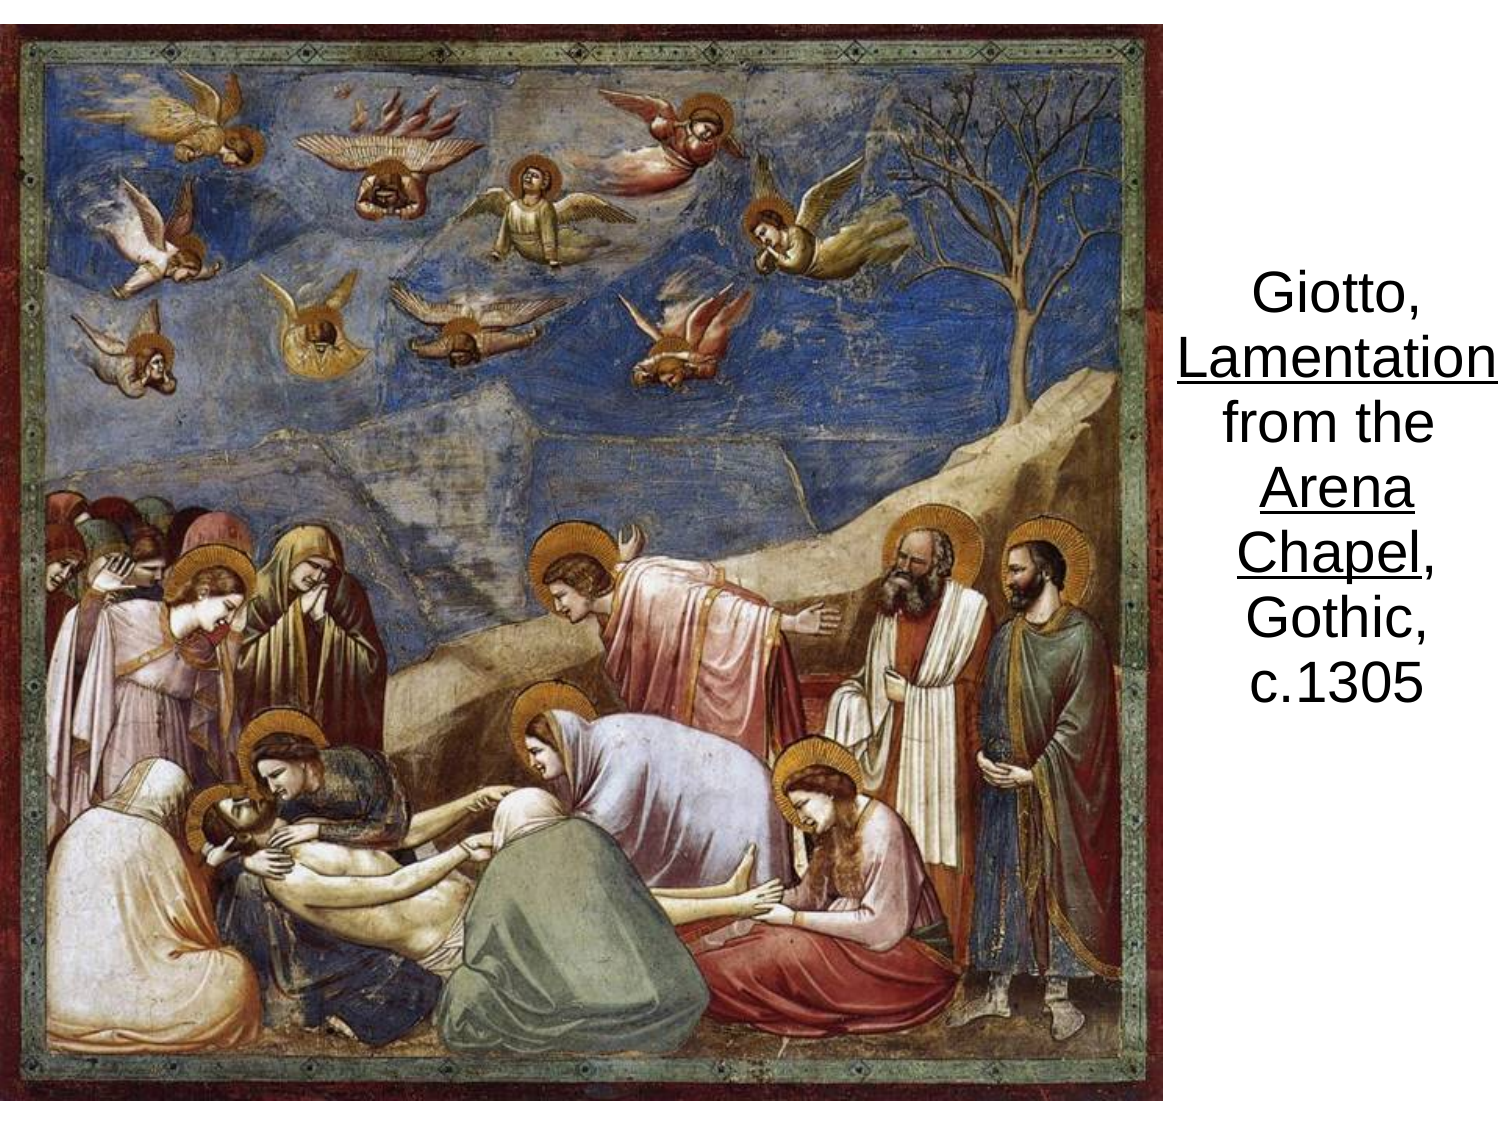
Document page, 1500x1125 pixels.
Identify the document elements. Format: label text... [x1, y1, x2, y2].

picture [0, 24, 1163, 1101]
title Giotto, Lamentation from the Arena Chapel, Gothic, c.1305 [1163, 75, 1500, 901]
